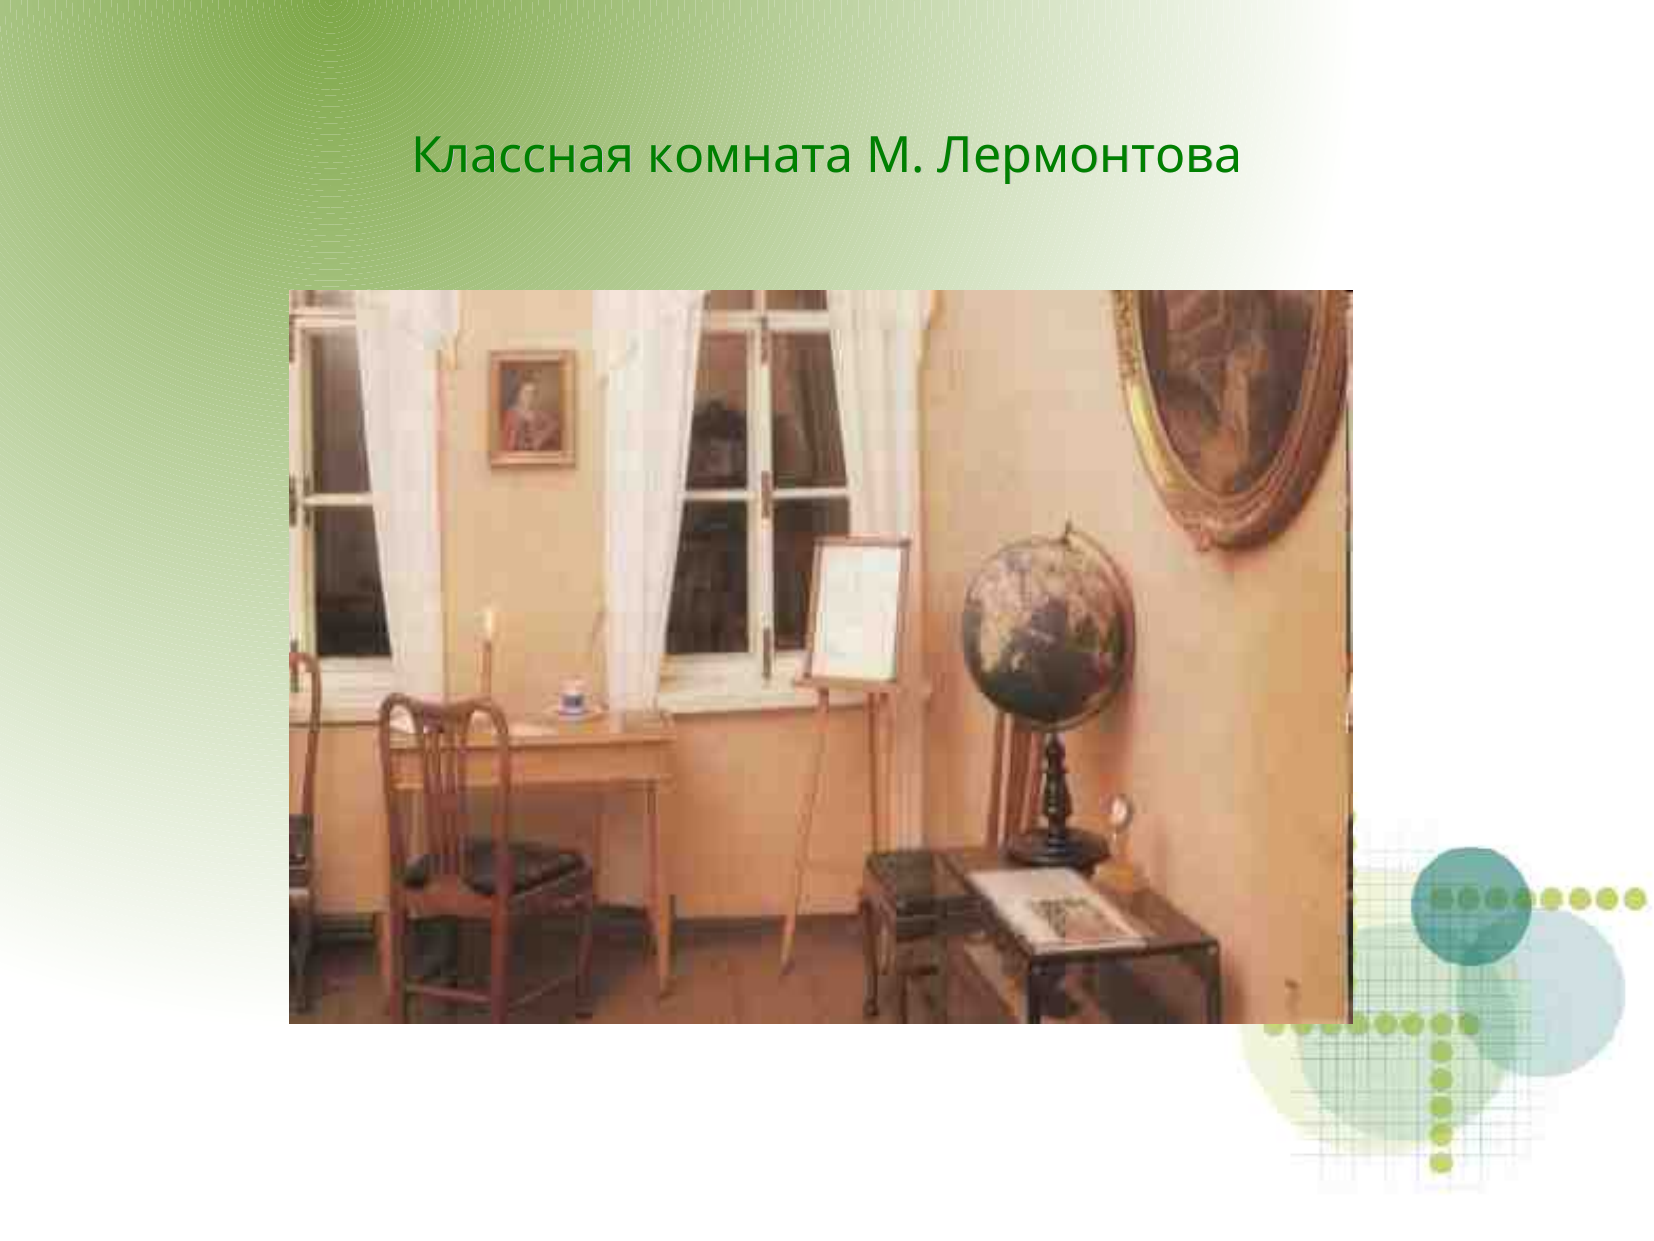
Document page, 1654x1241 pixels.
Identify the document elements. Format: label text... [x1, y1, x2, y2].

picture [289, 290, 1654, 1211]
title Классная комната М. Лермонтова [82, 56, 1571, 250]
